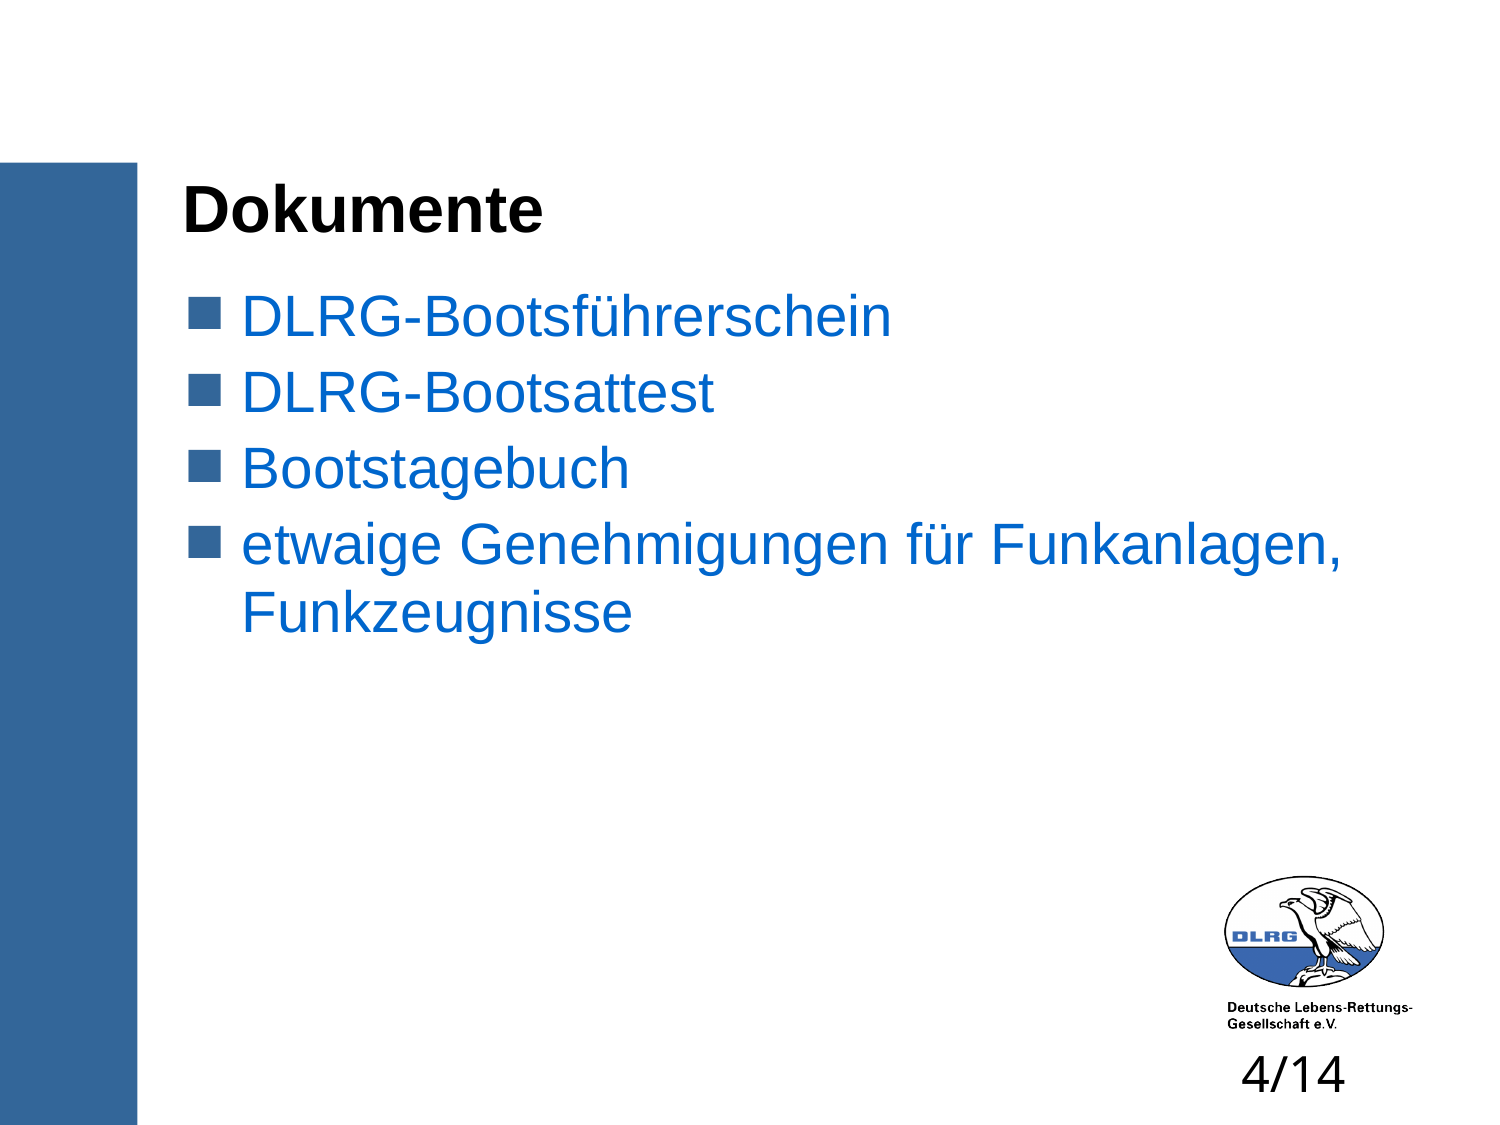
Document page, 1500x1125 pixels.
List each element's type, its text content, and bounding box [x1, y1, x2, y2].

list DLRG-Bootsführerschein DLRG-Bootsattest Bootstagebuch etwaige Genehmigungen für Funkanlagen, Funkzeugnisse [188, 281, 1427, 865]
title Dokumente [164, 113, 1438, 299]
picture [1224, 874, 1413, 1030]
text_box <Nummer>/14 [1226, 1046, 1500, 1117]
